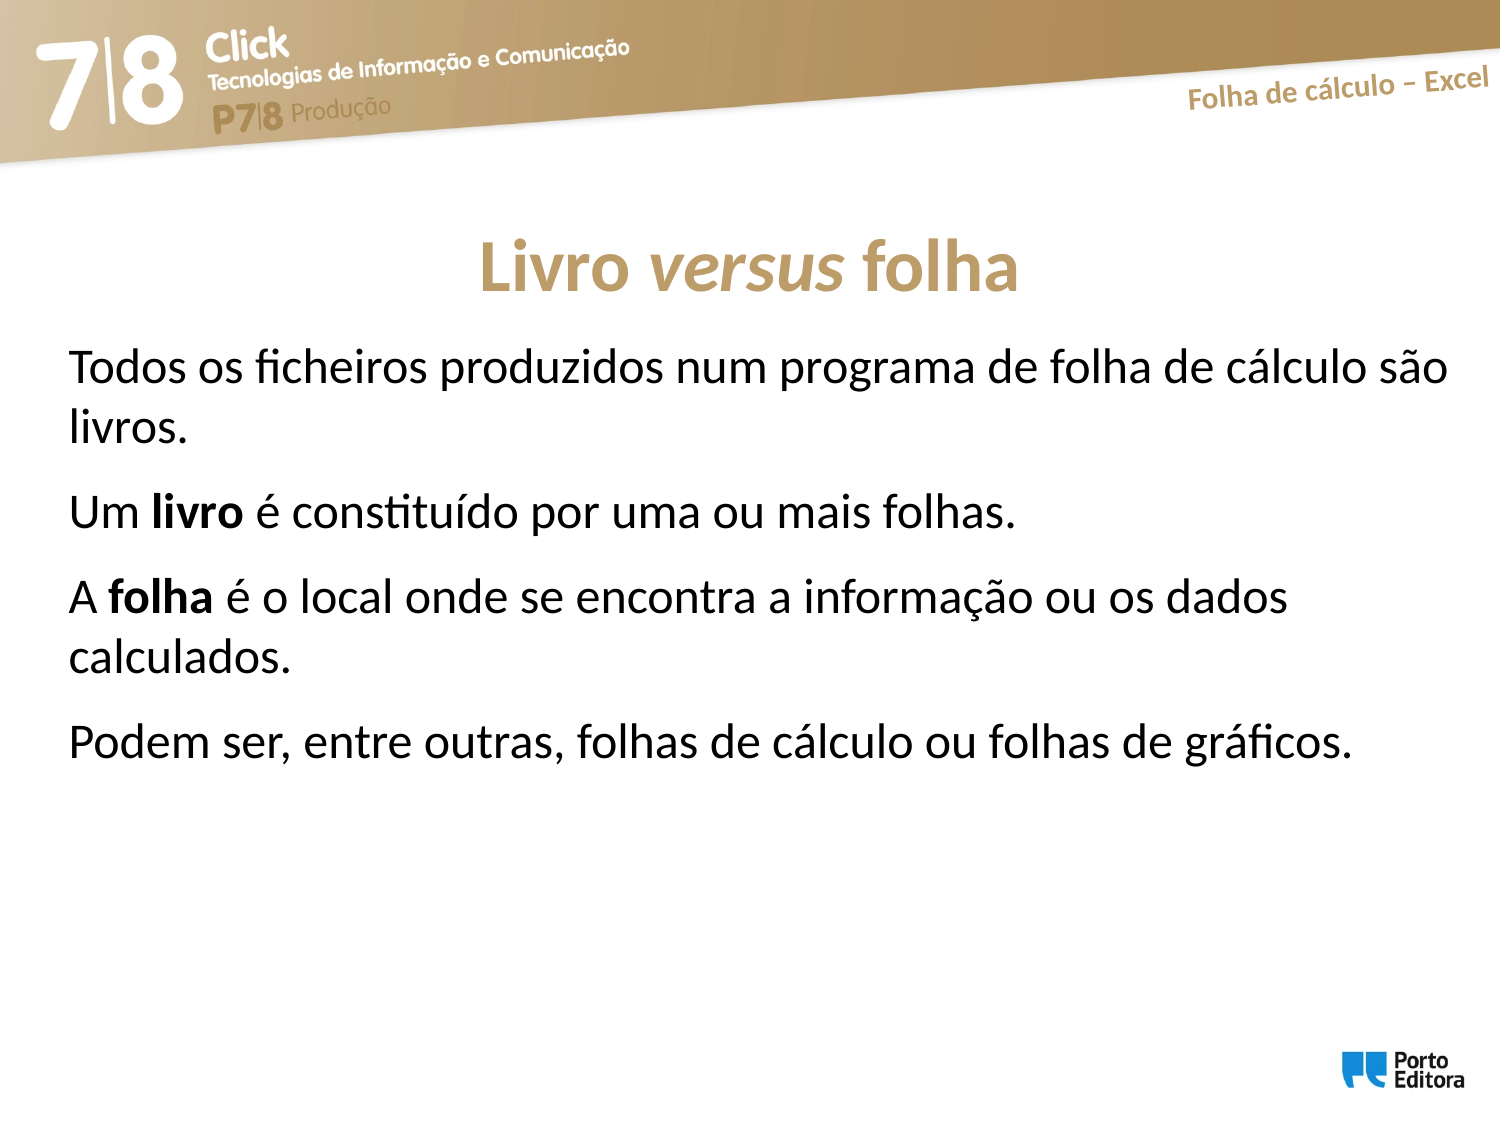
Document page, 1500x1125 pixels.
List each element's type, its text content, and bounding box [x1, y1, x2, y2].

picture [0, 0, 1500, 1125]
text_box Folha de cálculo – Excel [1171, 51, 1500, 177]
text_box Todos os ficheiros produzidos num programa de folha de cálculo são livros. Um livro é constituído por uma ou mais folhas. A folha é o local onde se encontra a informação ou os dados calculados. Podem ser, entre outras, folhas de cálculo ou folhas de gráficos. [53, 326, 1479, 842]
text_box Livro versus folha [23, 218, 1477, 316]
